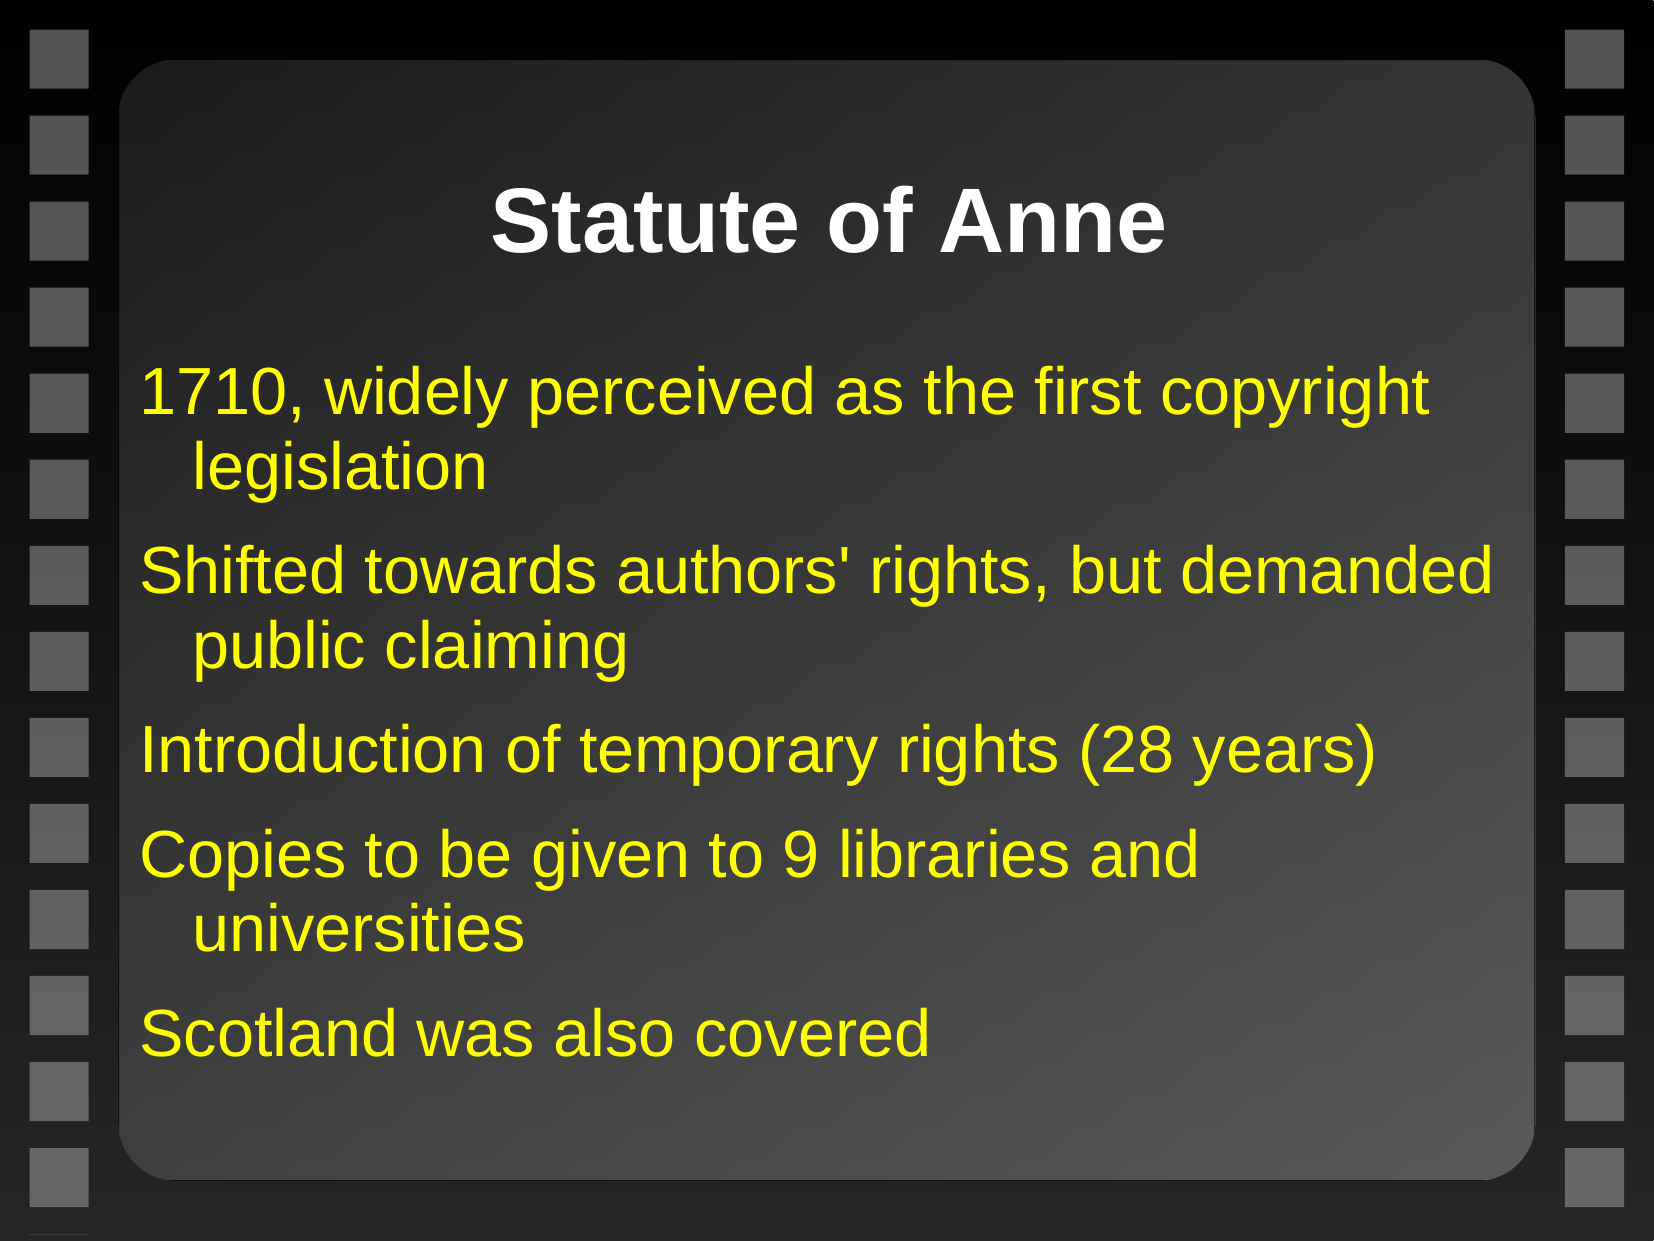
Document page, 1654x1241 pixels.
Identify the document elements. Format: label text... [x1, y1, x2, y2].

list 1710, widely perceived as the first copyright legislation Shifted towards authors' rights, but demanded public claiming Introduction of temporary rights (28 years) Copies to be given to 9 libraries and universities Scotland was also covered [121, 354, 1534, 1127]
title Statute of Anne [123, 117, 1536, 325]
